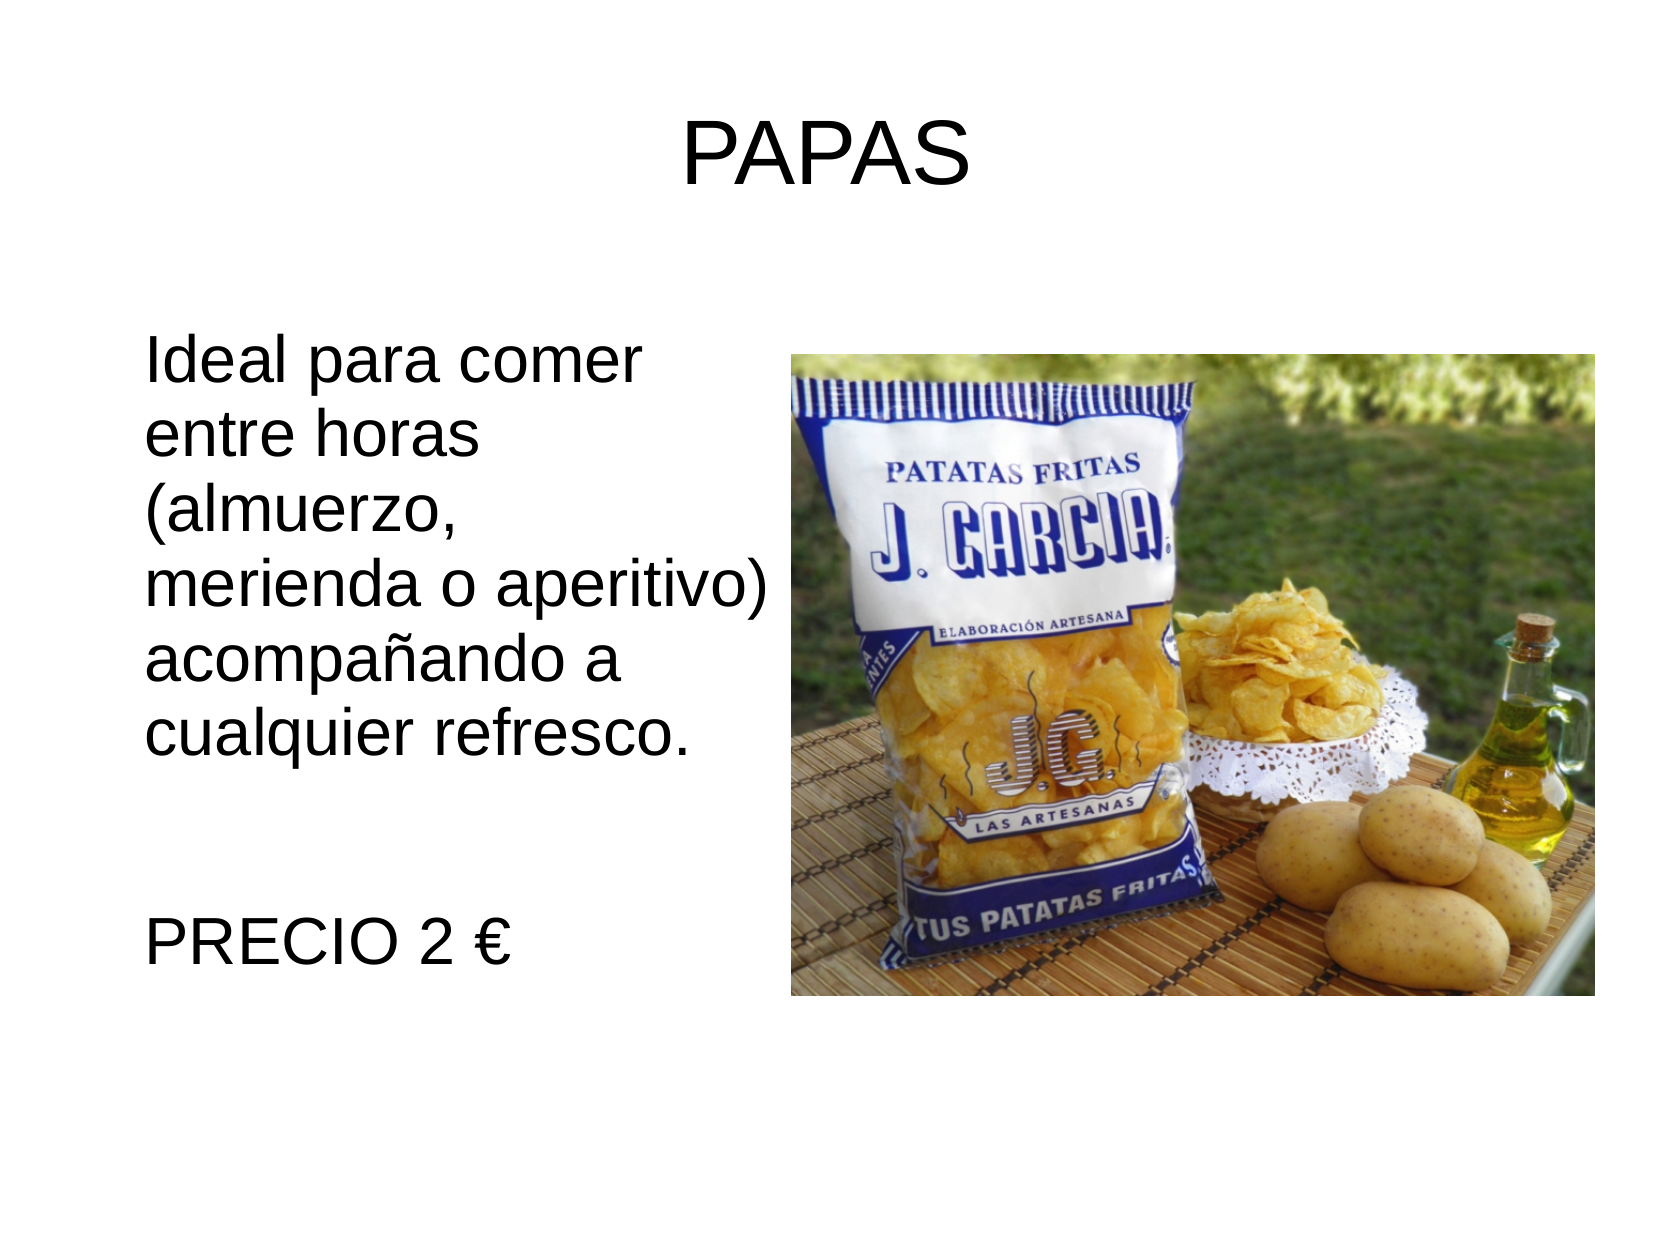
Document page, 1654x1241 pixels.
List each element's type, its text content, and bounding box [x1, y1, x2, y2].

title PAPAS [82, 49, 1571, 257]
picture [791, 354, 1595, 996]
list Ideal para comer entre horas (almuerzo, merienda o aperitivo) acompañando a cualquier refresco. PRECIO 2 € [59, 314, 786, 1034]
